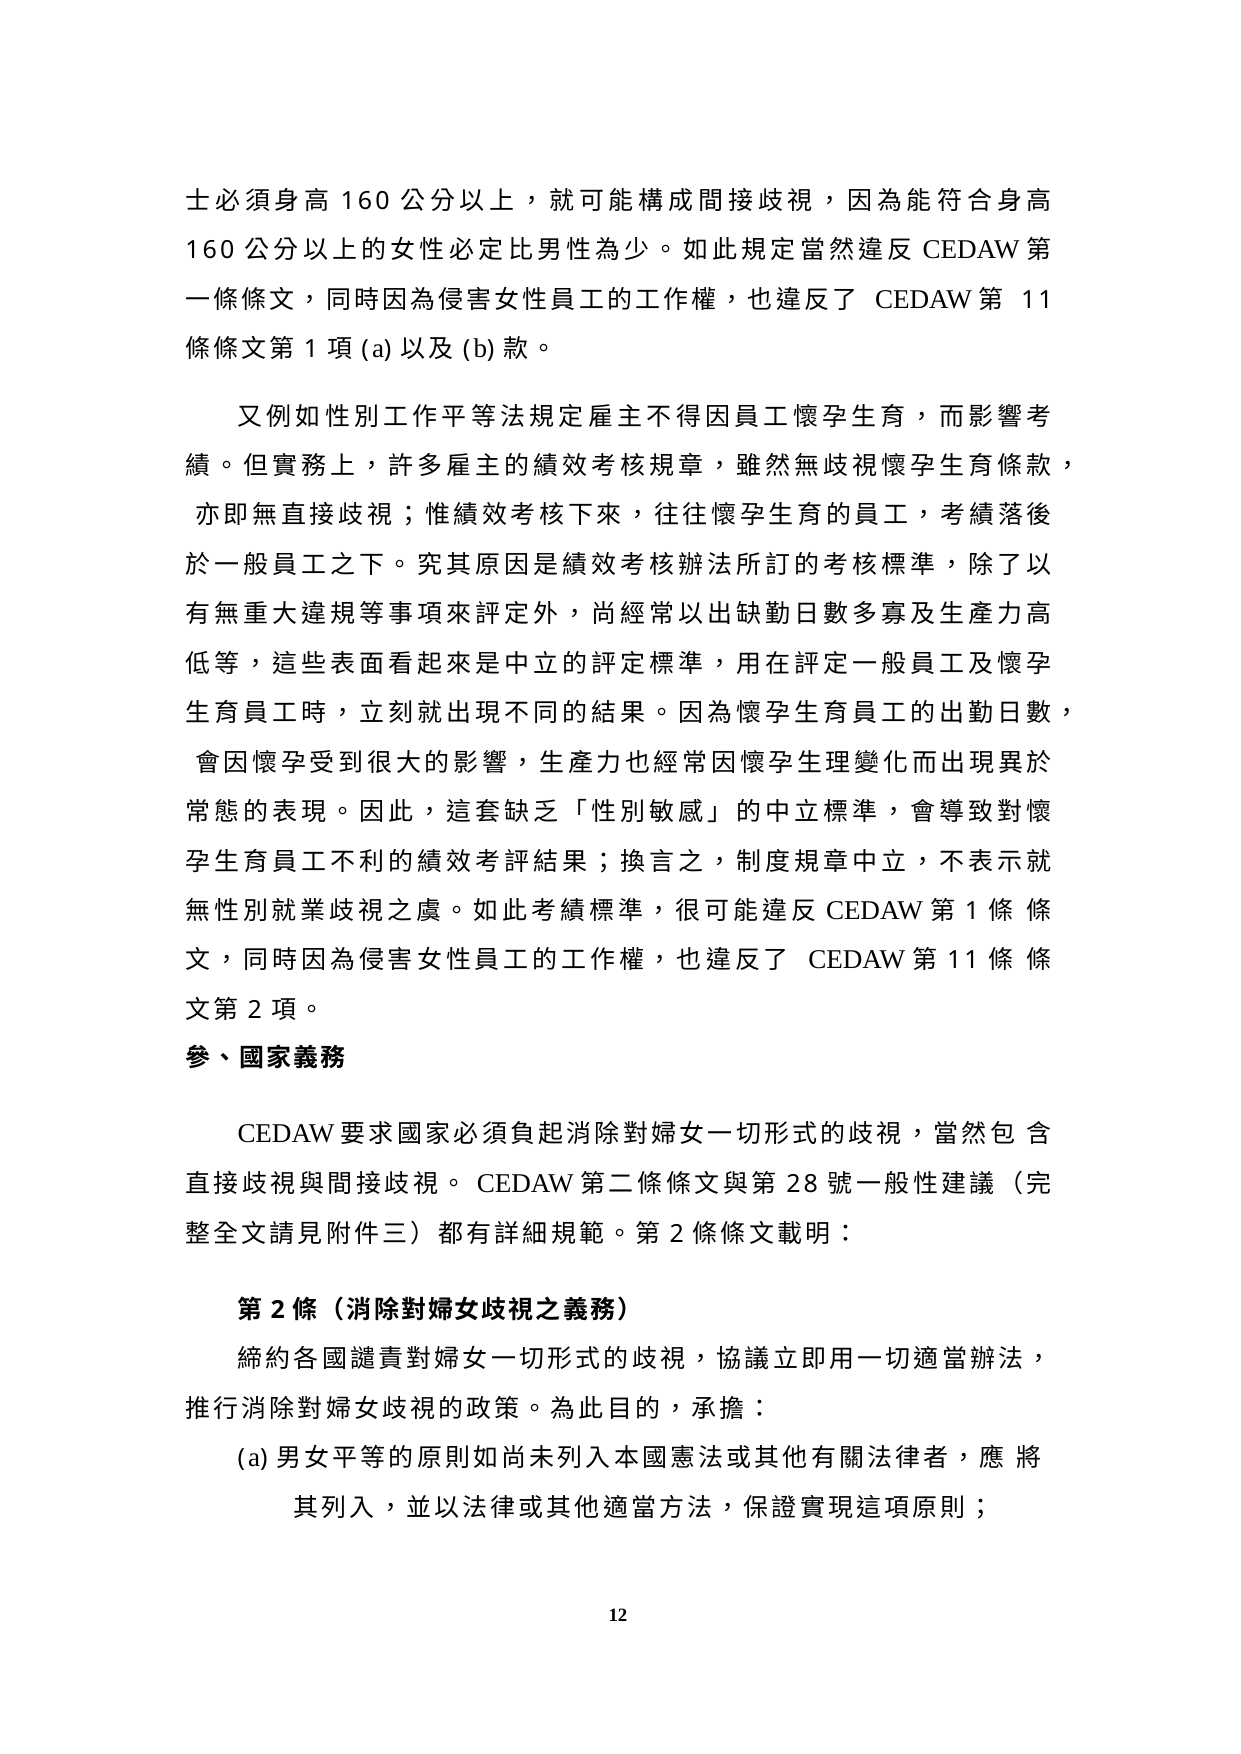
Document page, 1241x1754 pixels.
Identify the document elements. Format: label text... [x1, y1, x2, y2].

text_box 12 [609, 1603, 633, 1623]
text_box 士必須身高160公分以上，就可能構成間接歧視，因為能符合身高 160公分以上的女性必定比男性為少。如此規定當然違反CEDAW第 一條條文，同時因為侵害女性員工的工作權，也違反了 CEDAW第 11條條文第1項(a)以及(b)款。 又例如性別工作平等法規定雇主不得因員工懷孕生育，而影響考 績。但實務上，許多雇主的績效考核規章，雖然無歧視懷孕生育條款， 亦即無直接歧視；惟績效考核下來，往往懷孕生育的員工，考績落後 於一般員工之下。究其原因是績效考核辦法所訂的考核標準，除了以 有無重大違規等事項來評定外，尚經常以出缺勤日數多寡及生產力高 低等，這些表面看起來是中立的評定標準，用在評定一般員工及懷孕 生育員工時，立刻就出現不同的結果。因為懷孕生育員工的出勤日數， 會因懷孕受到很大的影響，生產力也經常因懷孕生理變化而出現異於 常態的表現。因此，這套缺乏「性別敏感」的中立標準，會導致對懷 孕生育員工不利的績效考評結果；換言之，制度規章中立，不表示就 無性別就業歧視之虞。如此考績標準，很可能違反CEDAW第1條 條文，同時因為侵害女性員工的工作權，也違反了 CEDAW第11條 條文第2項。 參、國家義務 CEDAW要求國家必須負起消除對婦女一切形式的歧視，當然包 含直接歧視與間接歧視。CEDAW第二條條文與第28號一般性建議（完 整全文請見附件三）都有詳細規範。第2條條文載明： 第2條（消除對婦女歧視之義務） 締約各國譴責對婦女一切形式的歧視，協議立即用一切適當辦法， 推行消除對婦女歧視的政策。為此目的，承擔： (a)男女平等的原則如尚未列入本國憲法或其他有關法律者，應 將其列入，並以法律或其他適當方法，保證實現這項原則； [185, 165, 1055, 1569]
